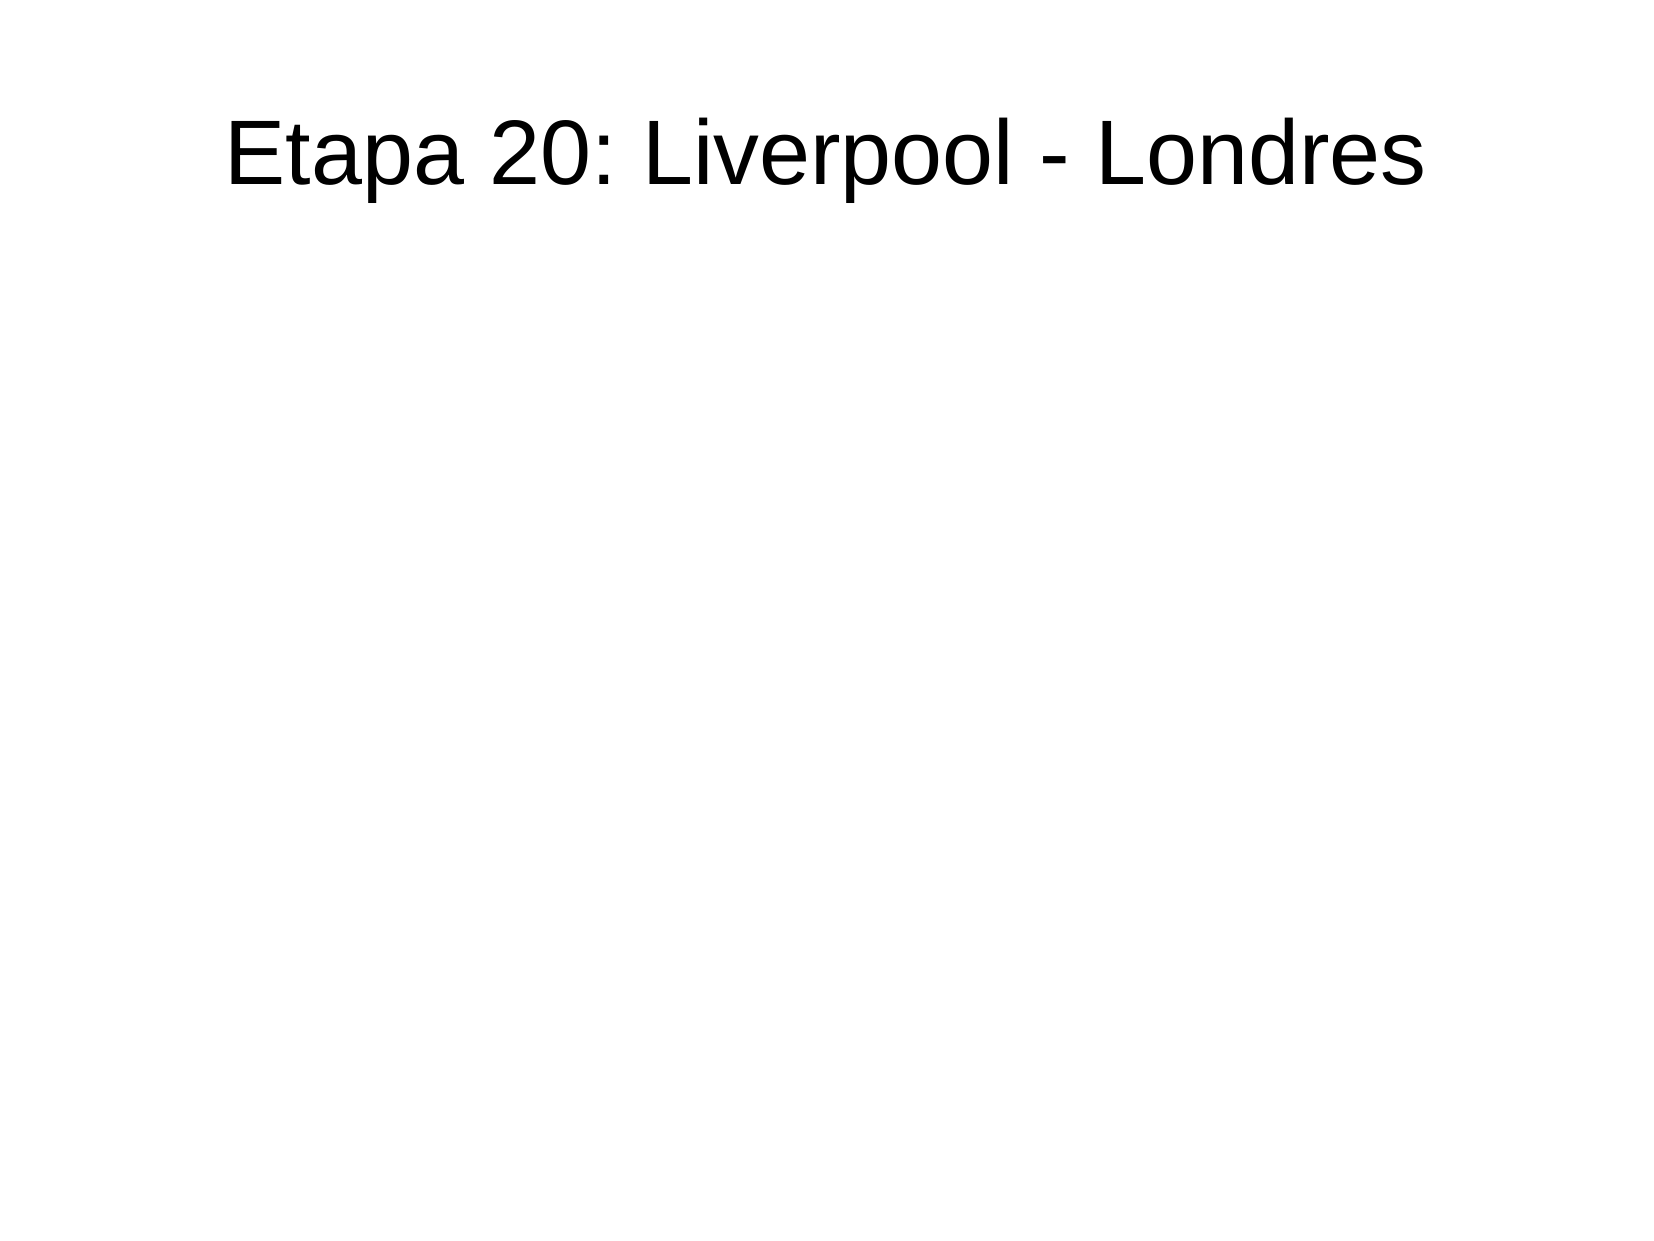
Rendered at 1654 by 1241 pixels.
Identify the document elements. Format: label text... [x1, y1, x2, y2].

title Etapa 20: Liverpool - Londres [82, 49, 1571, 257]
